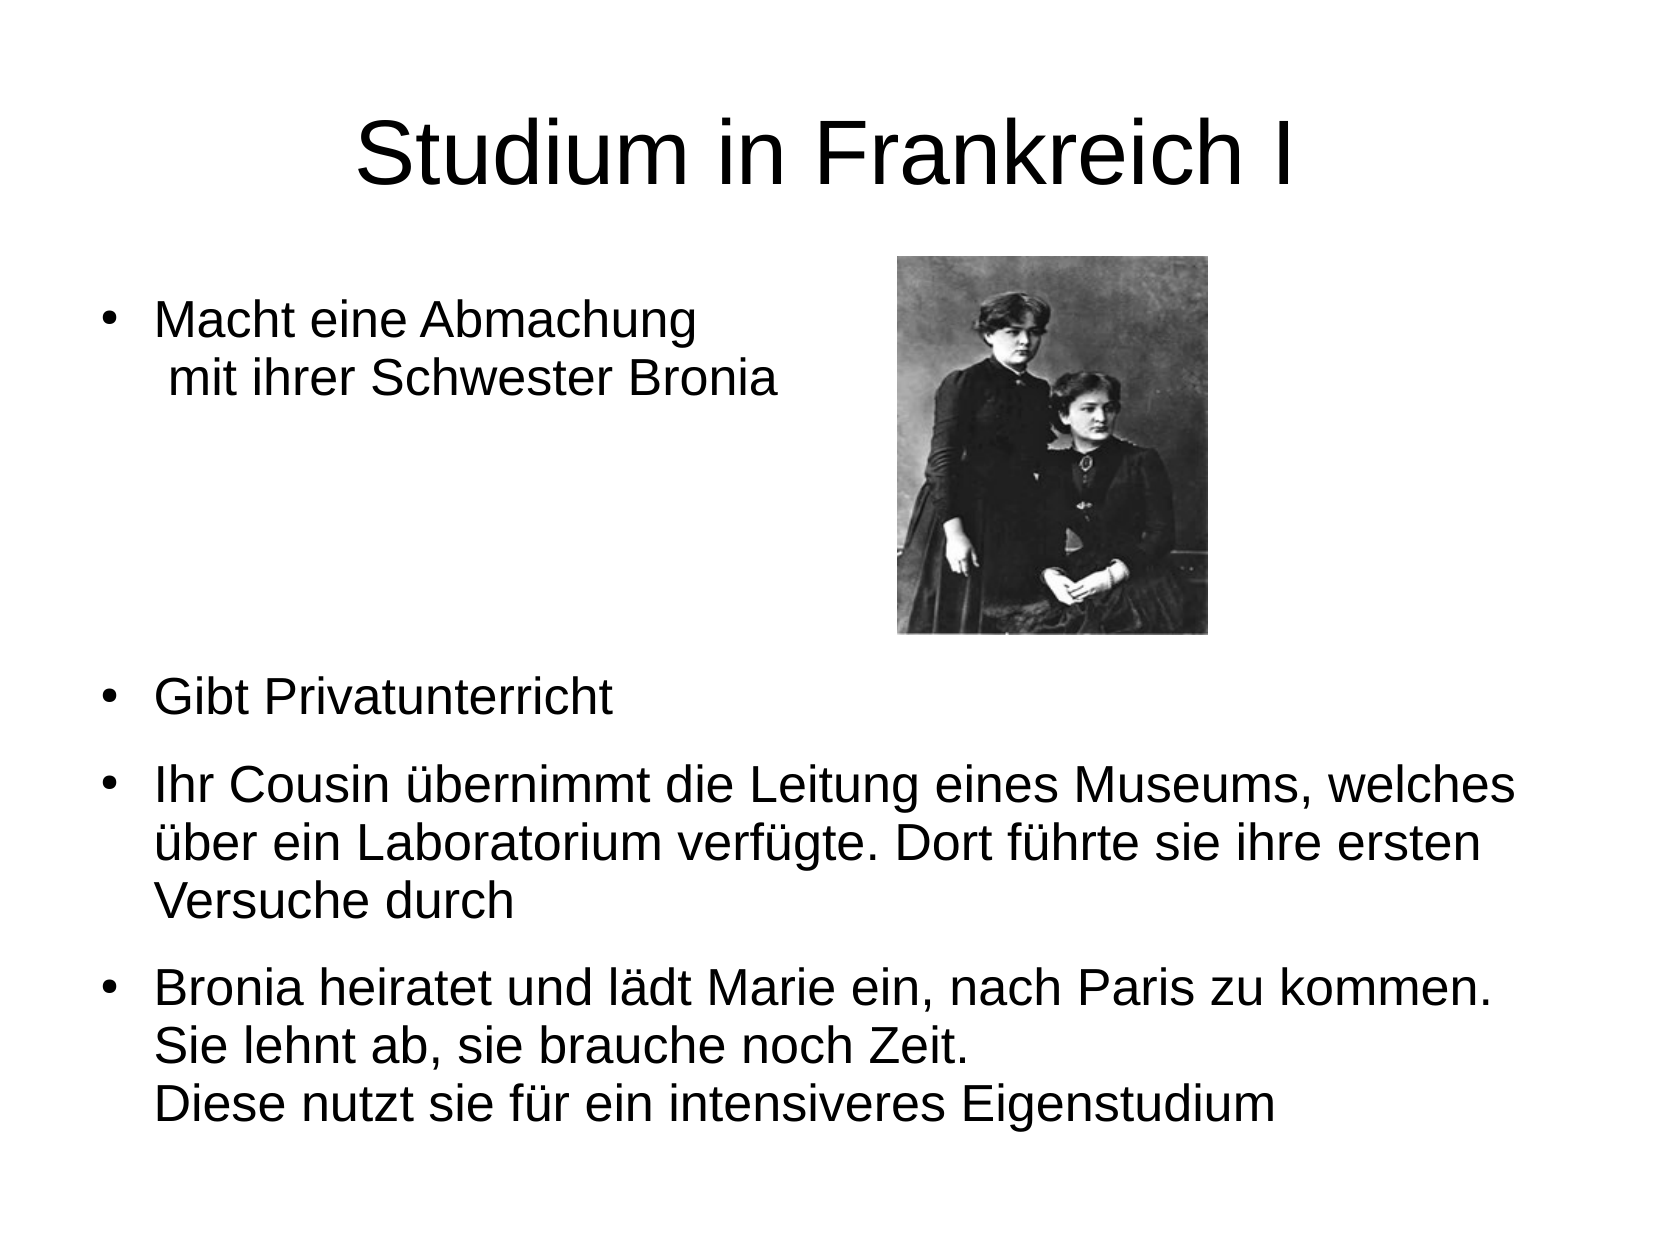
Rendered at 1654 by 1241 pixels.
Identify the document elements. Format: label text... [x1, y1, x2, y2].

list Macht eine Abmachung mit ihrer Schwester Bronia Gibt Privatunterricht Ihr Cousin übernimmt die Leitung eines Museums, welches über ein Laboratorium verfügte. Dort führte sie ihre ersten Versuche durch Bronia heiratet und lädt Marie ein, nach Paris zu kommen. Sie lehnt ab, sie brauche noch Zeit. Diese nutzt sie für ein intensiveres Eigenstudium [82, 290, 1571, 1127]
title Studium in Frankreich I [82, 49, 1571, 257]
picture [897, 256, 1208, 635]
